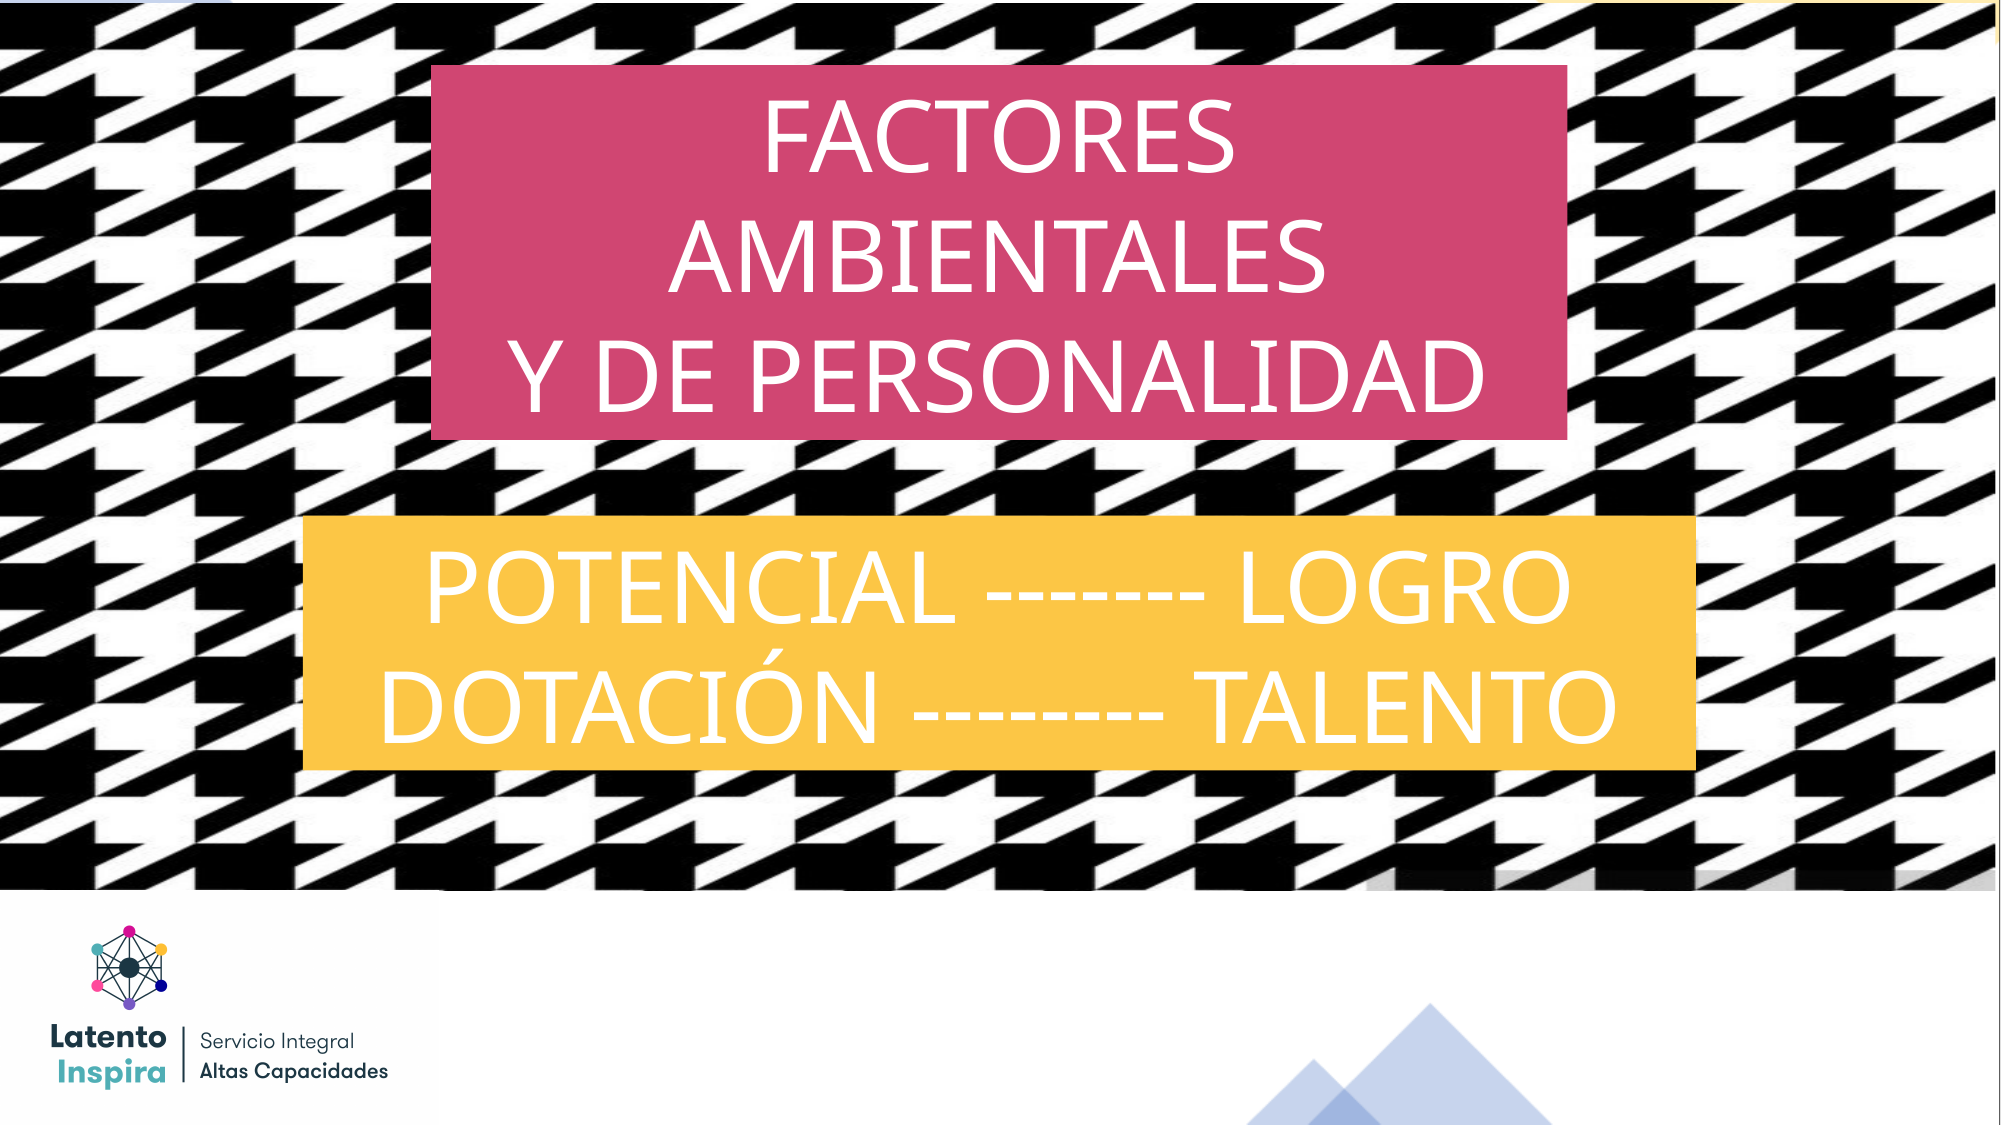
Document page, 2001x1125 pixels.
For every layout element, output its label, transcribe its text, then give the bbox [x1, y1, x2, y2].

picture [0, 0, 2001, 1125]
text_box POTENCIAL ------- LOGRO DOTACIÓN -------- TALENTO [302, 515, 1696, 771]
text_box FACTORES AMBIENTALES Y DE PERSONALIDAD [431, 65, 1568, 440]
